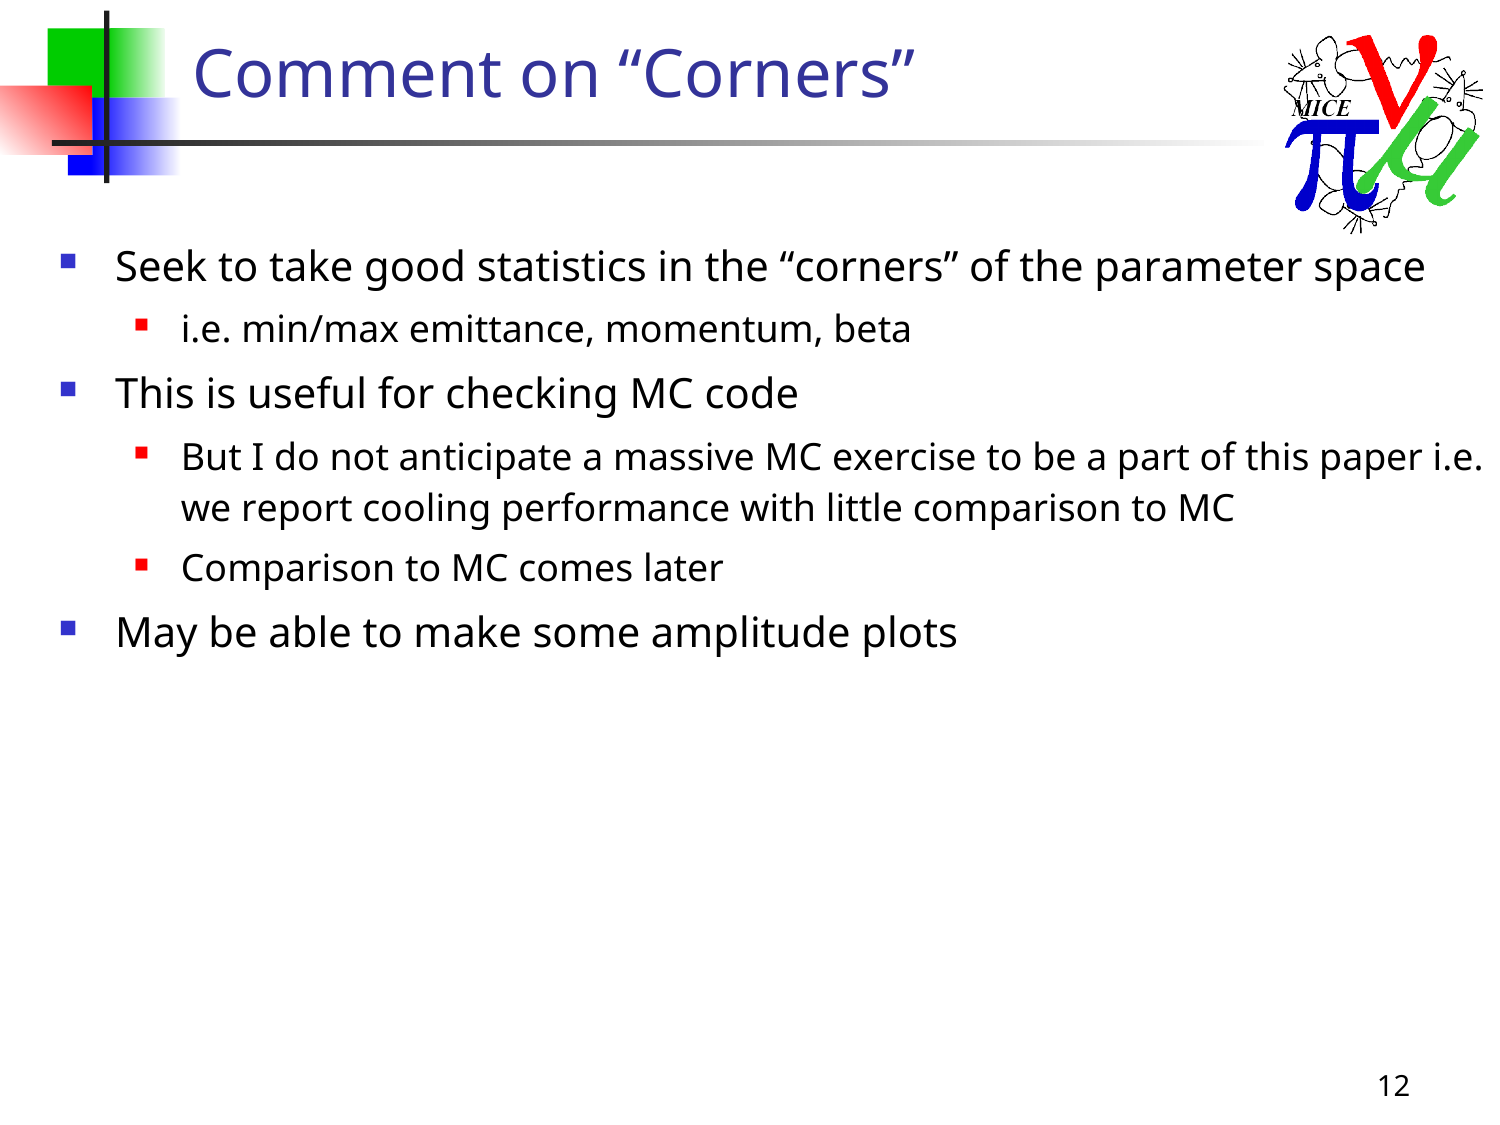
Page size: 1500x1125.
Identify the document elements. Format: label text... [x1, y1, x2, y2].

picture [1264, 5, 1500, 251]
title Comment on “Corners” [191, 0, 1270, 178]
list Seek to take good statistics in the “corners” of the parameter space i.e. min/max emittance, momentum, beta This is useful for checking MC code But I do not anticipate a massive MC exercise to be a part of this paper i.e. we report cooling performance with little comparison to MC Comparison to MC comes later May be able to make some amplitude plots [59, 236, 1495, 658]
